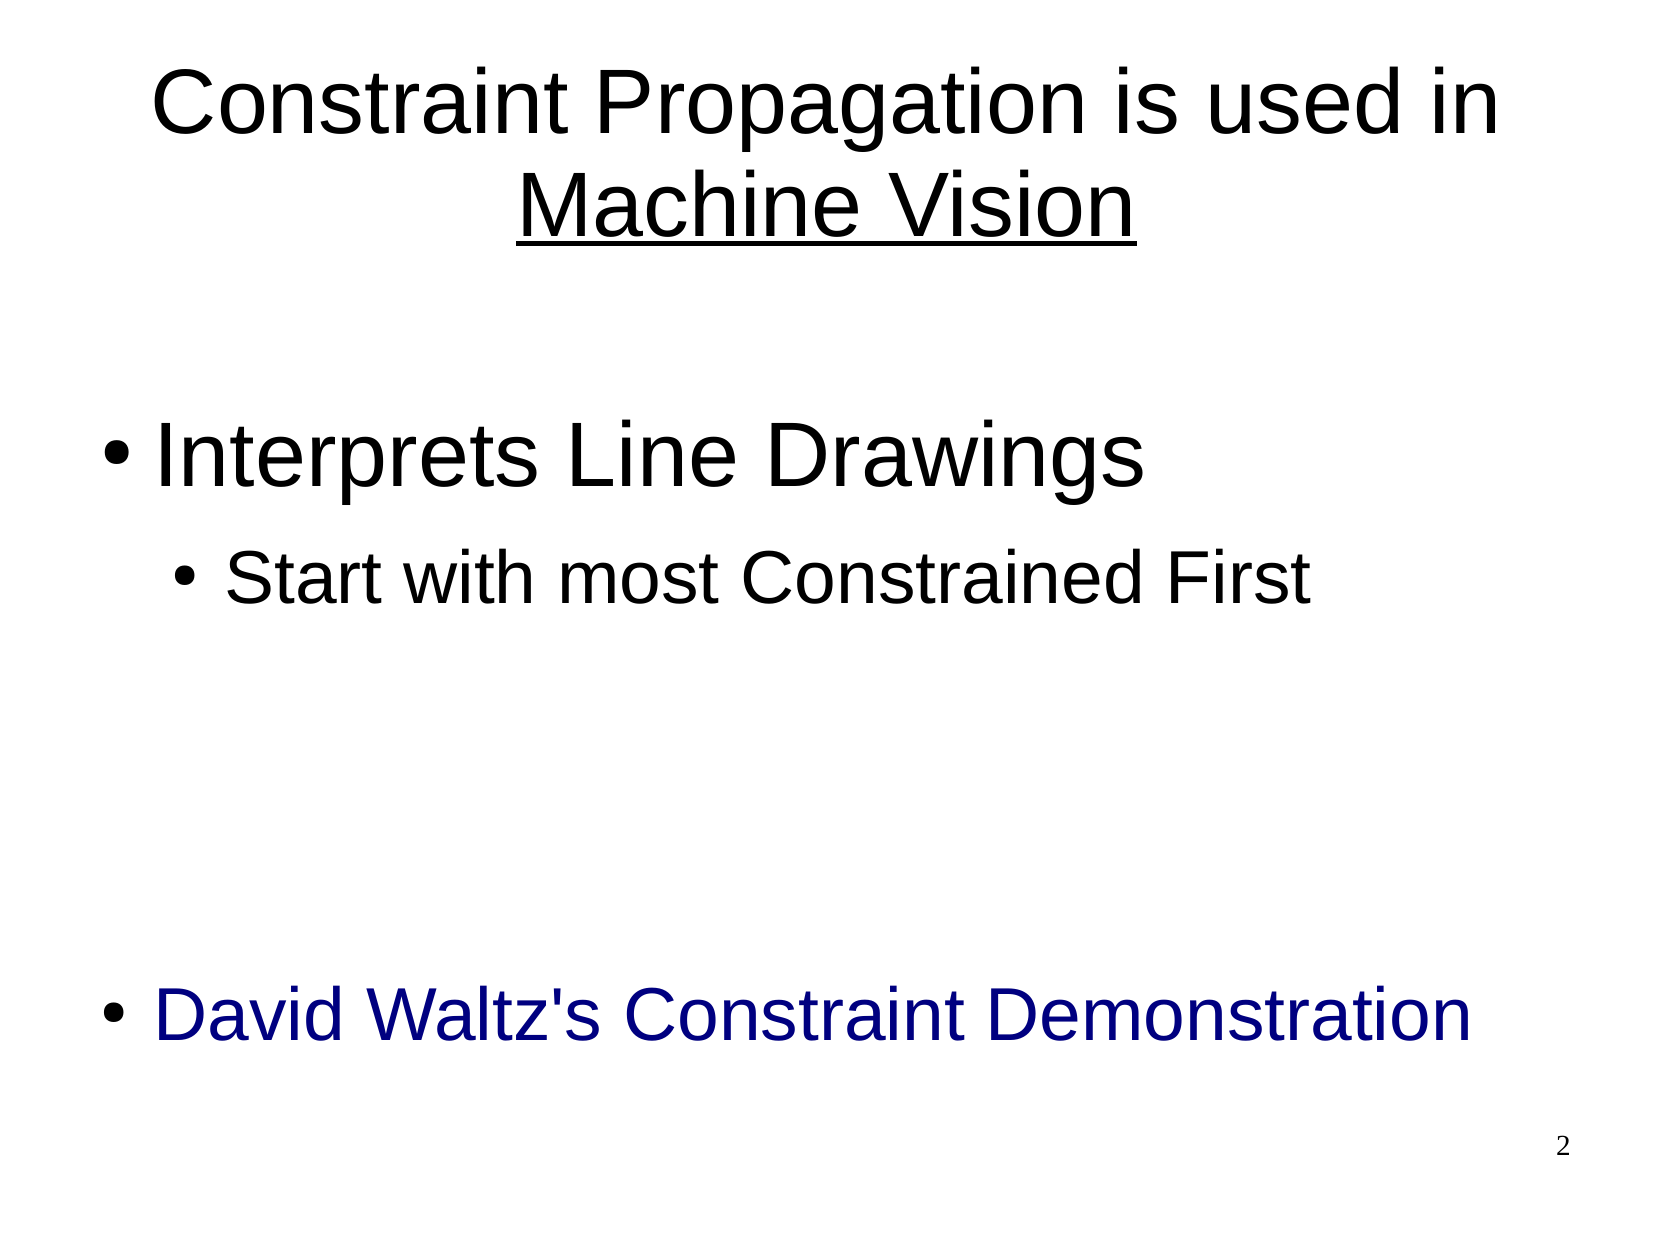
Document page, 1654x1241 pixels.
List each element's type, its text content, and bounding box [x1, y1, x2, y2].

list Interprets Line Drawings Start with most Constrained First David Waltz's Constraint Demonstration [82, 290, 1571, 1158]
title Constraint Propagation is used in Machine Vision [82, 50, 1571, 256]
